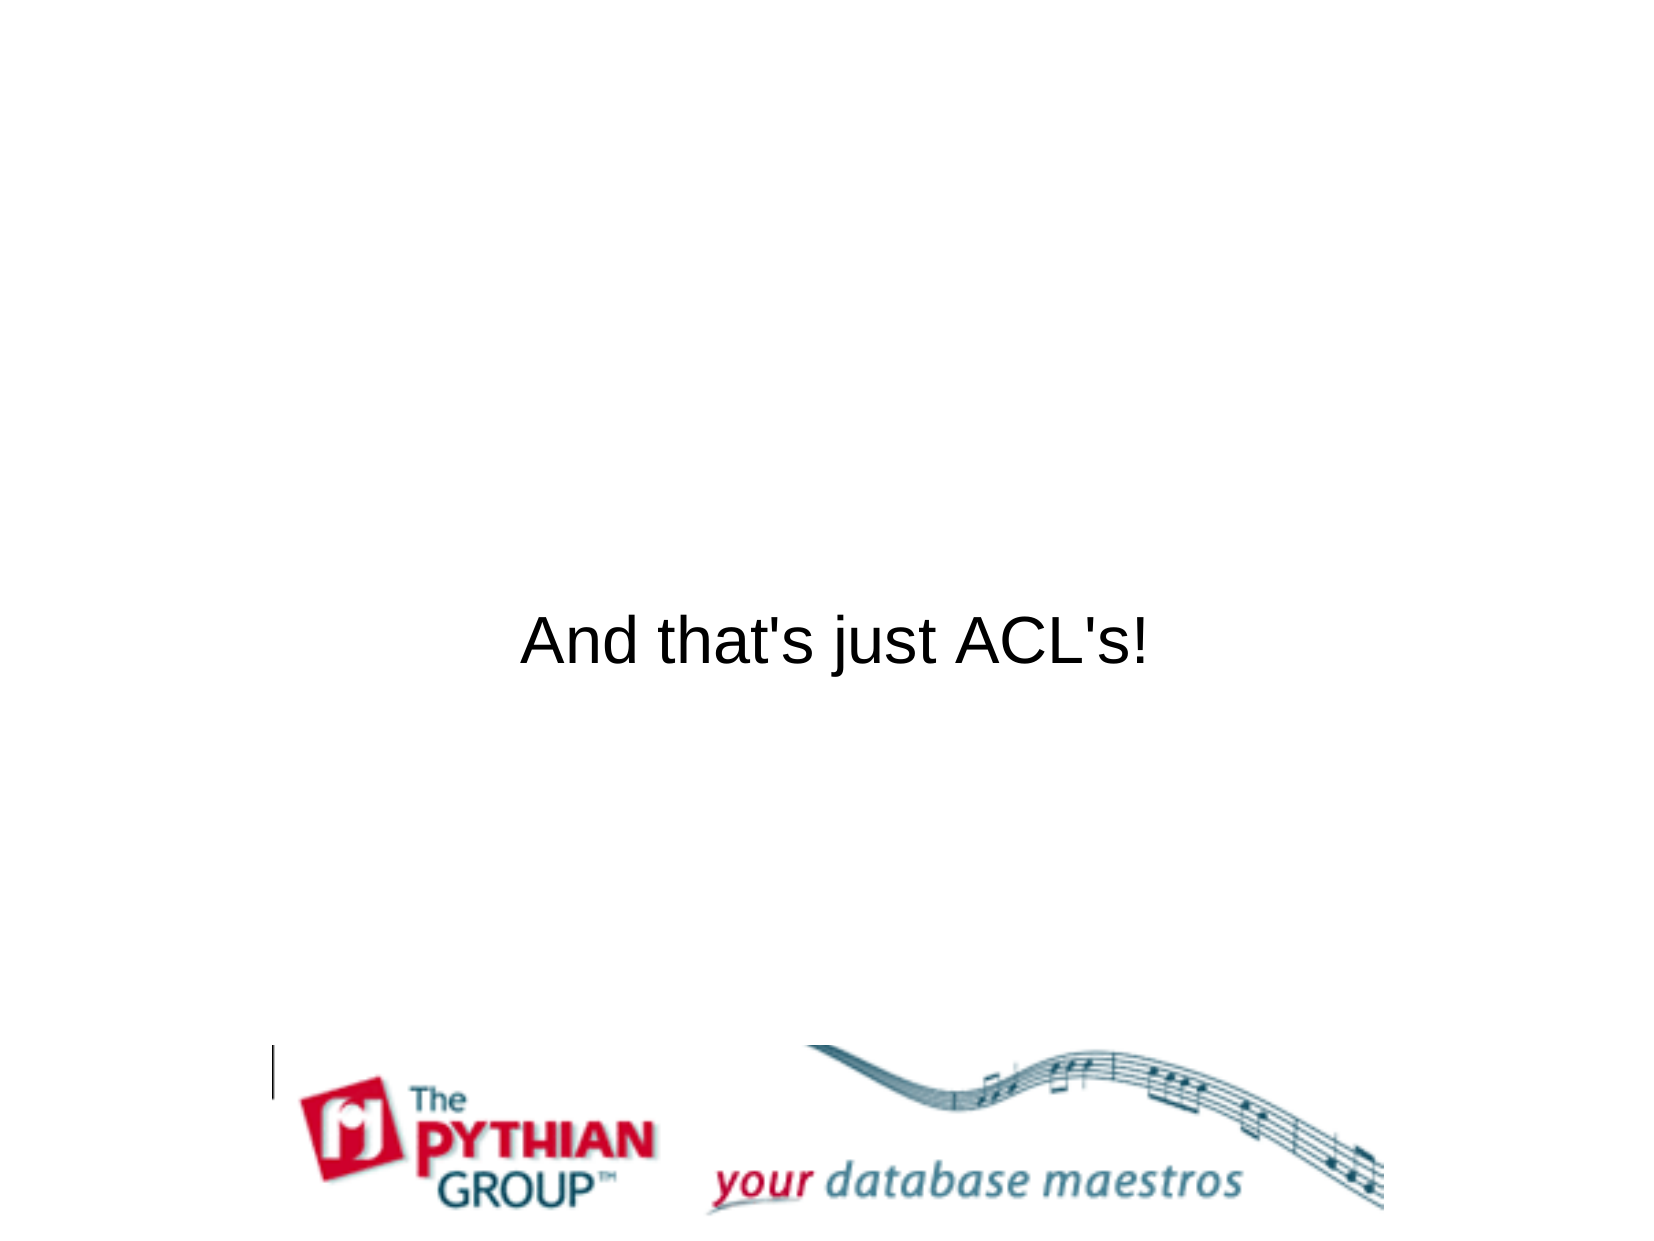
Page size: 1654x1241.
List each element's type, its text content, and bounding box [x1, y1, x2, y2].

list And that's just ACL's! [82, 290, 1571, 1094]
picture [272, 1094, 1384, 1241]
